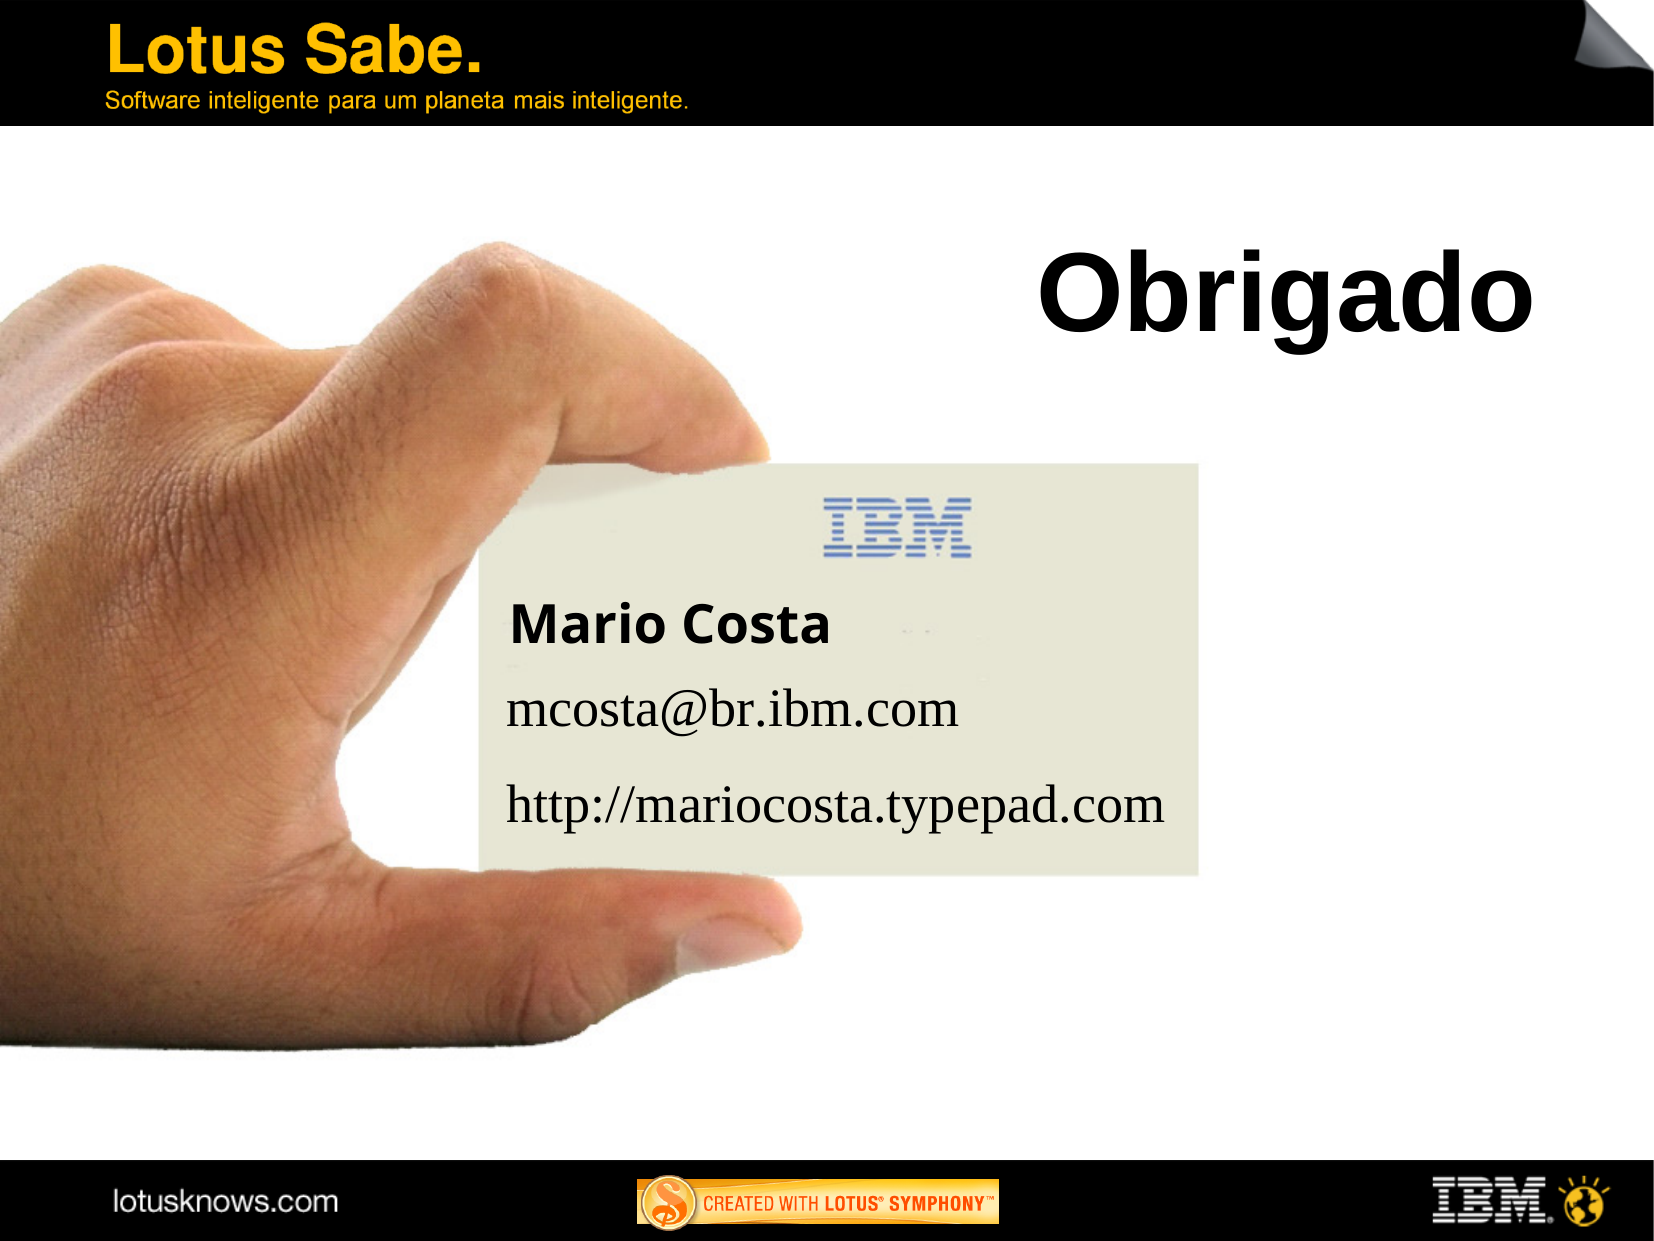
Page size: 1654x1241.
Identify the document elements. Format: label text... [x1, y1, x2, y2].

picture [0, 147, 1501, 1073]
picture [0, 0, 1654, 126]
text_box Mario Costa [493, 579, 902, 662]
text_box mcosta@br.ibm.com http://mariocosta.typepad.com [491, 662, 1229, 842]
picture [0, 1160, 1654, 1241]
text_box Obrigado [1021, 206, 1552, 362]
